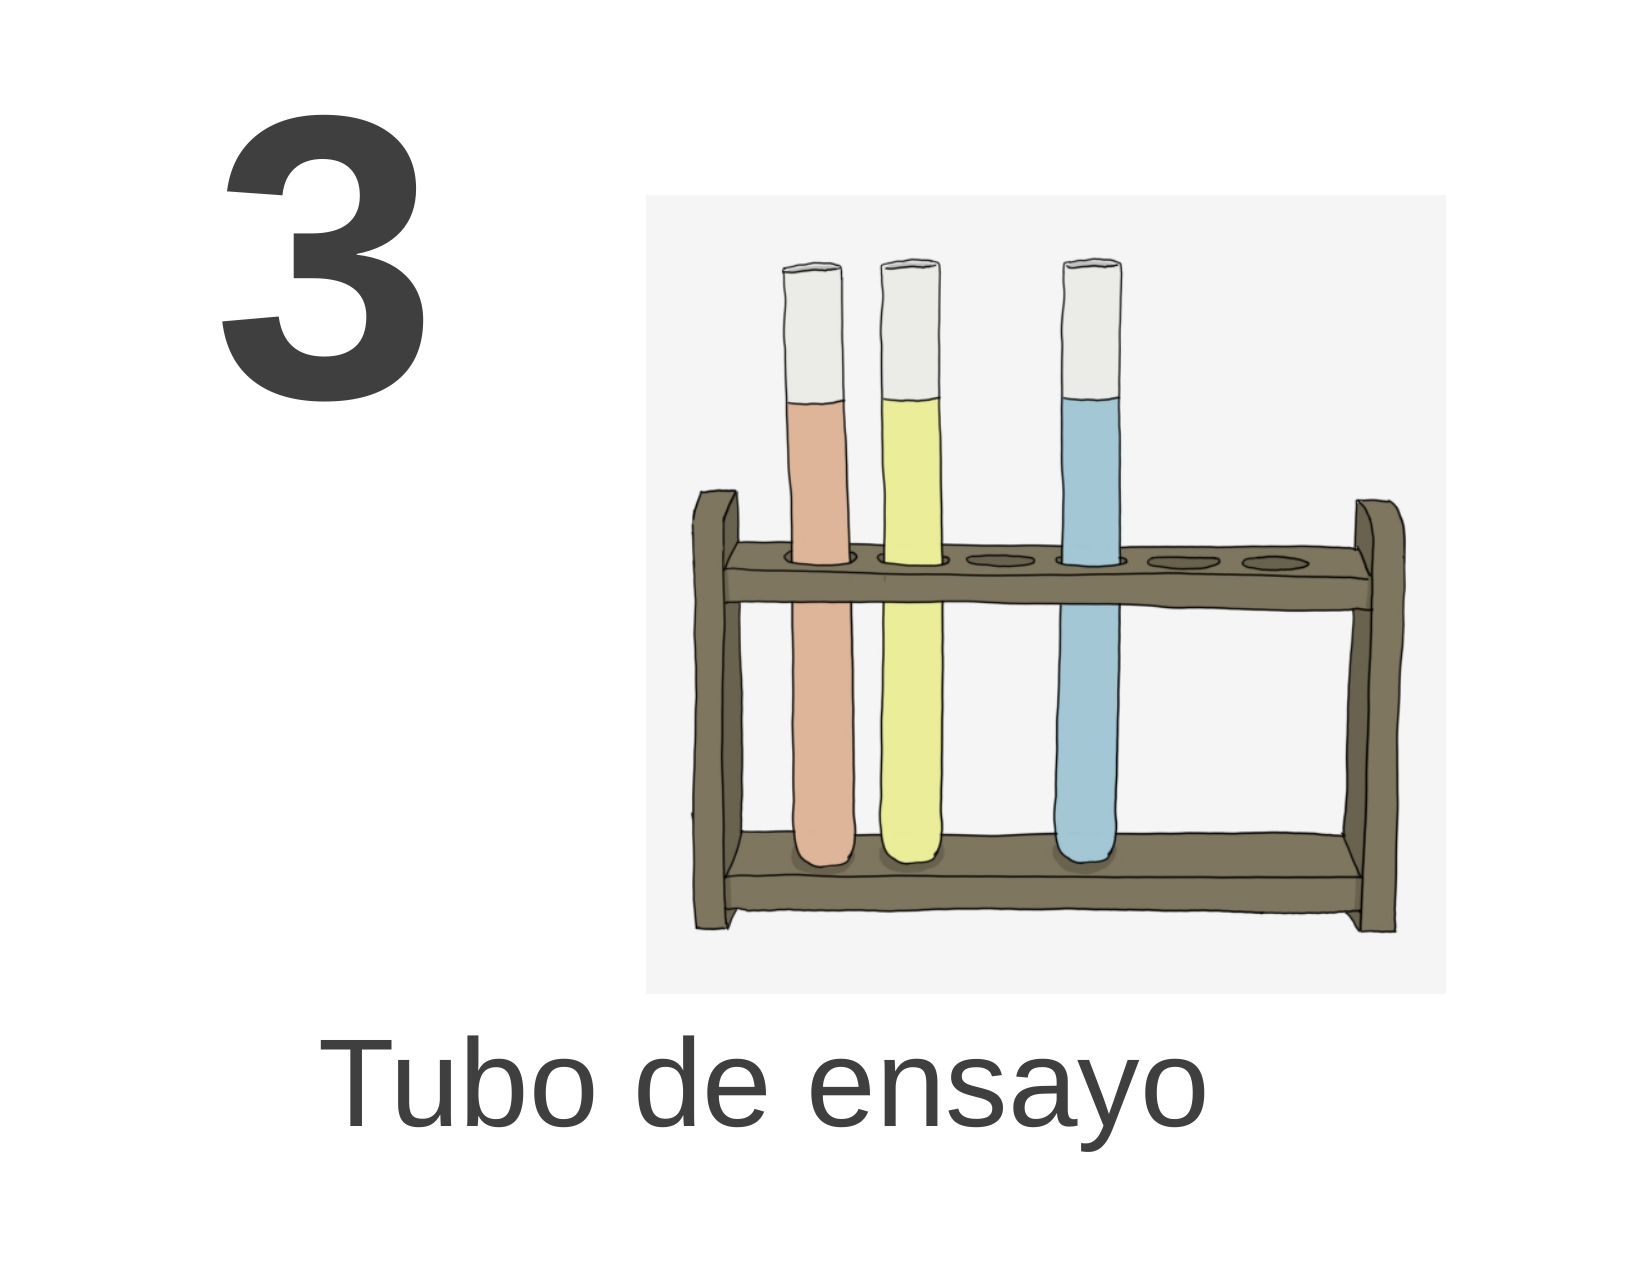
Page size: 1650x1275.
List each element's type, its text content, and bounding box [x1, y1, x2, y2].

text_box Tubo de ensayo [202, 993, 1327, 1161]
picture [646, 195, 1446, 994]
text_box 3 [91, 42, 560, 493]
